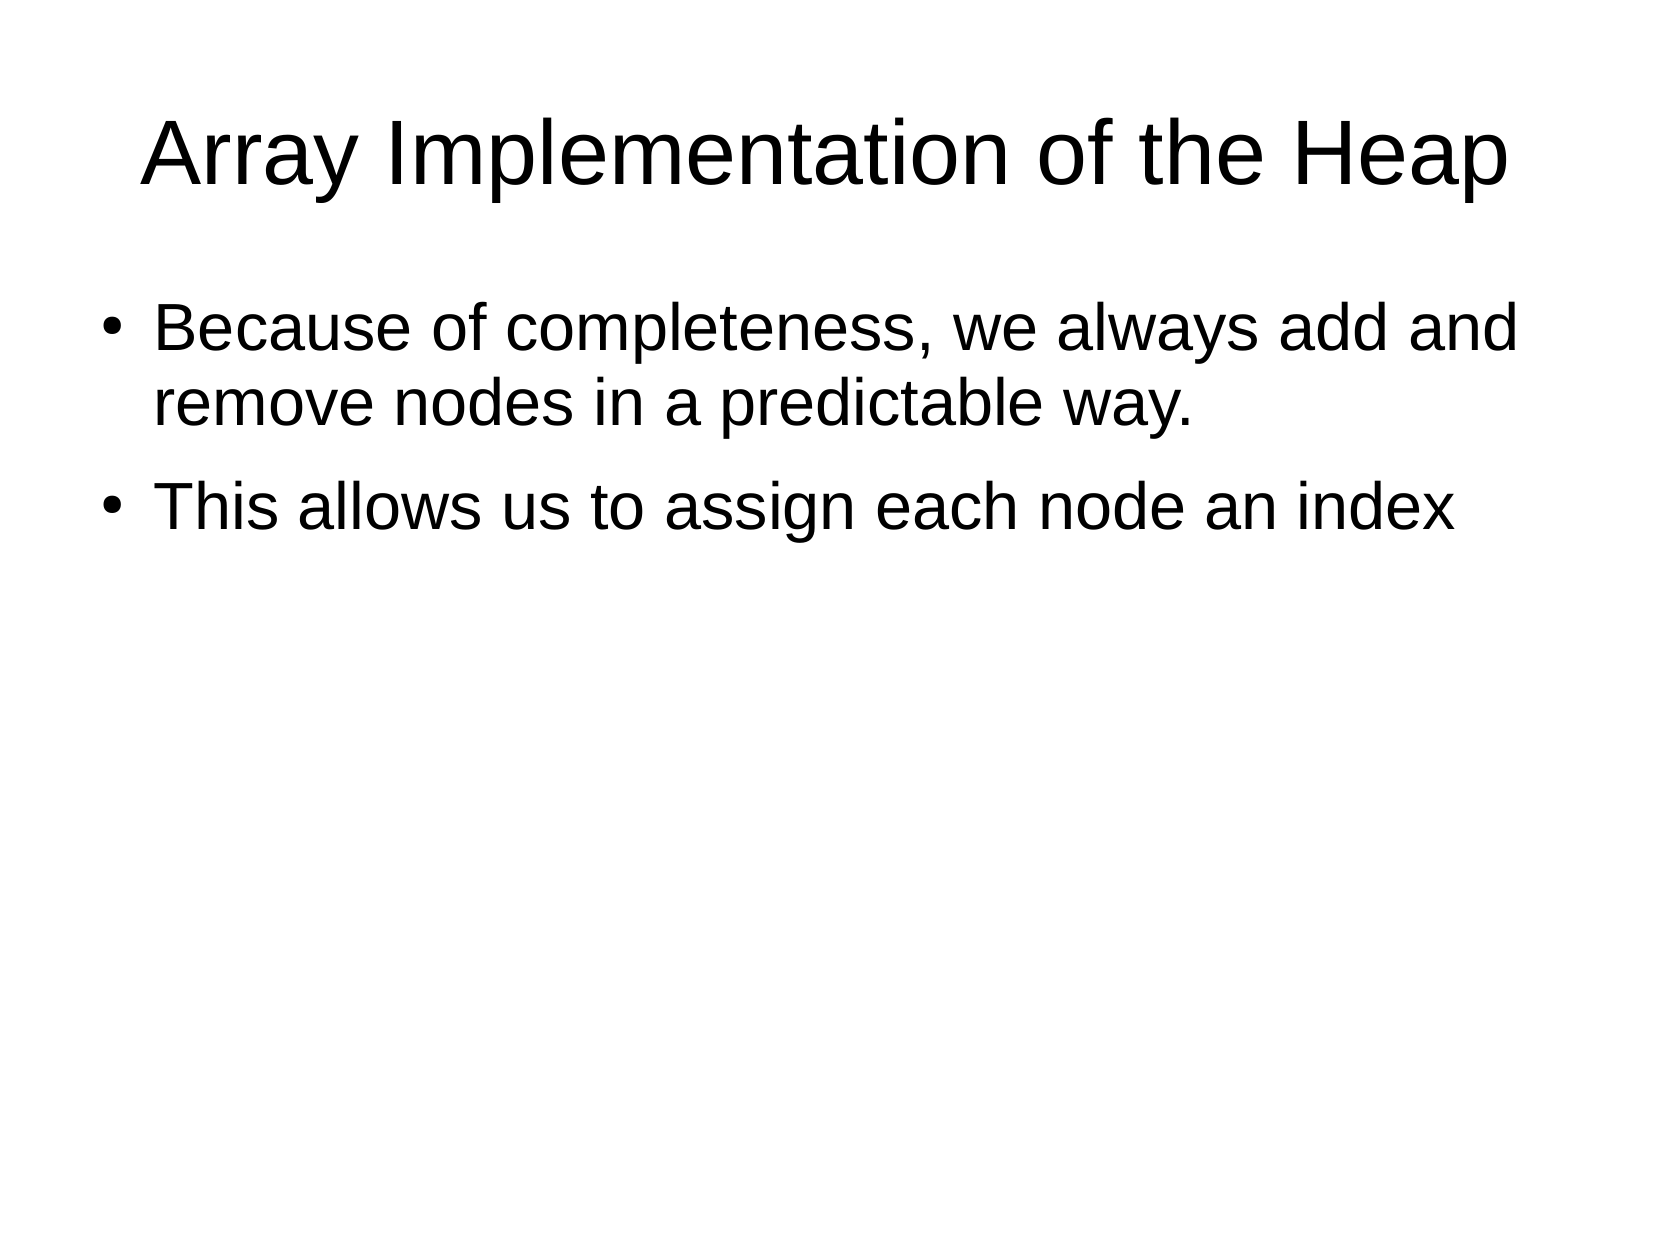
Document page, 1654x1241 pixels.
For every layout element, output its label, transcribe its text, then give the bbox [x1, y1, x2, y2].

list Because of completeness, we always add and remove nodes in a predictable way. This allows us to assign each node an index [82, 290, 1571, 1094]
title Array Implementation of the Heap [82, 56, 1571, 250]
